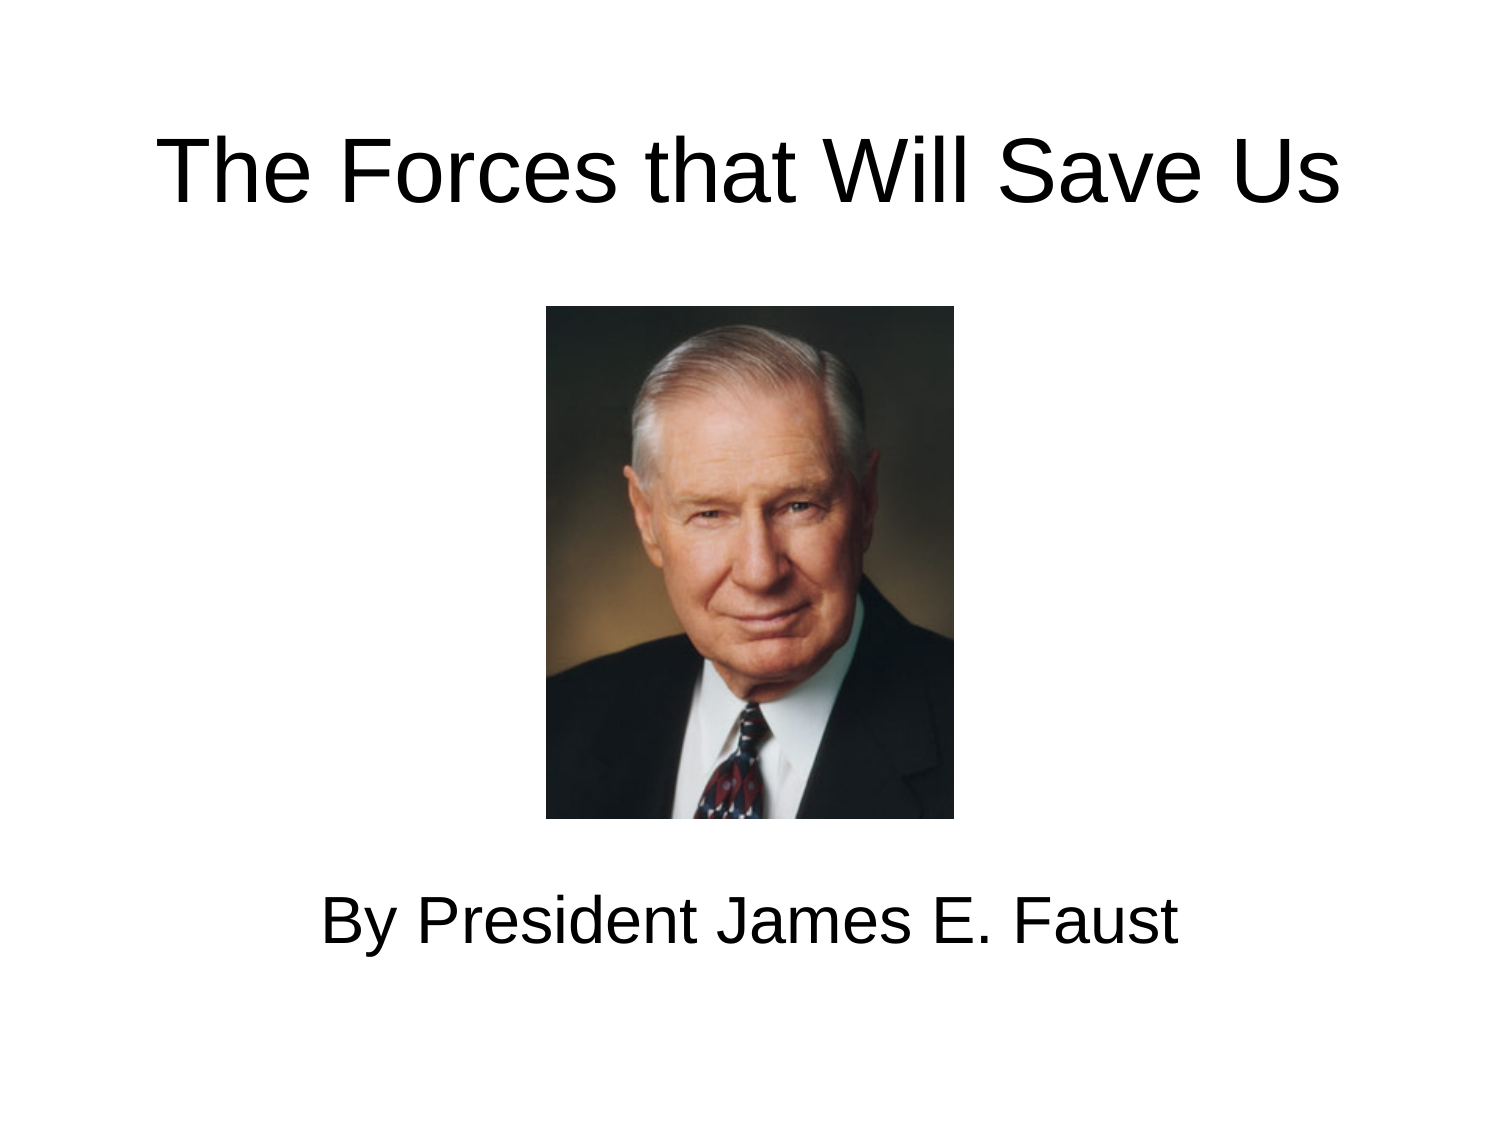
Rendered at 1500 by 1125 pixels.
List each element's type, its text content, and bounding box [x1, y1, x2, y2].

picture [546, 306, 954, 819]
title The Forces that Will Save Us [112, 49, 1388, 292]
subtitle By President James E. Faust [225, 875, 1276, 1125]
